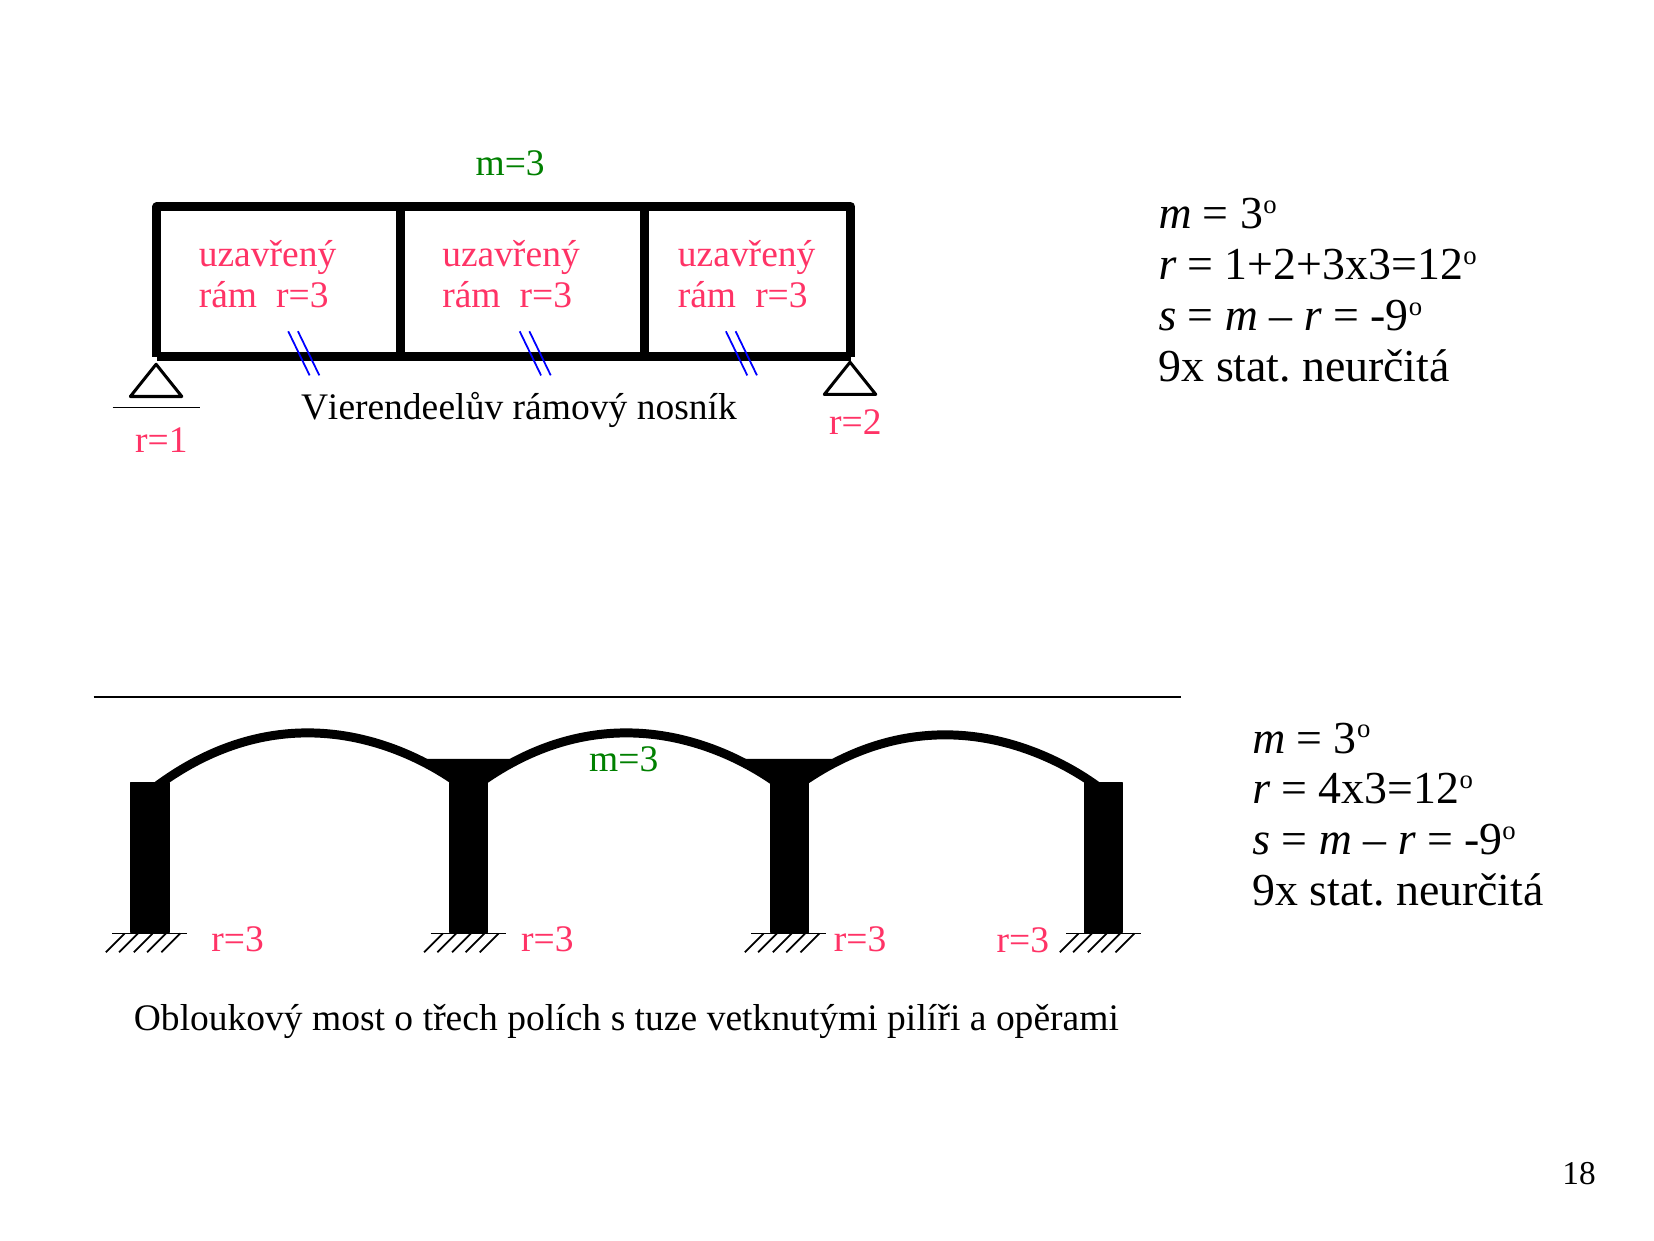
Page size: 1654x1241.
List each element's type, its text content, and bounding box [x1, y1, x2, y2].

text_box m=3 [574, 730, 678, 792]
text_box Vierendeelův rámový nosník [286, 378, 773, 440]
text_box r=3 [196, 910, 300, 972]
text_box r=3 [819, 911, 922, 972]
text_box r=1 [120, 411, 223, 473]
text_box Obloukový most o třech polích s tuze vetknutými pilíři a opěrami [101, 989, 1153, 1051]
text_box [421, 759, 518, 933]
text_box m = 3o r = 4x3=12o s = m – r = -9o 9x stat. neurčitá [1237, 704, 1613, 960]
text_box r=2 [814, 393, 917, 455]
text_box uzavřený rám r=3 [427, 225, 607, 332]
text_box r=3 [981, 911, 1085, 972]
text_box m = 3o r = 1+2+3x3=12o s = m – r = -9o 9x stat. neurčitá [1143, 180, 1519, 436]
text_box m=3 [460, 134, 564, 196]
text_box [131, 782, 169, 933]
text_box uzavřený rám r=3 [183, 225, 364, 332]
text_box r=3 [506, 911, 609, 972]
text_box [742, 759, 838, 933]
text_box [1084, 782, 1122, 933]
text_box uzavřený rám r=3 [663, 225, 843, 332]
